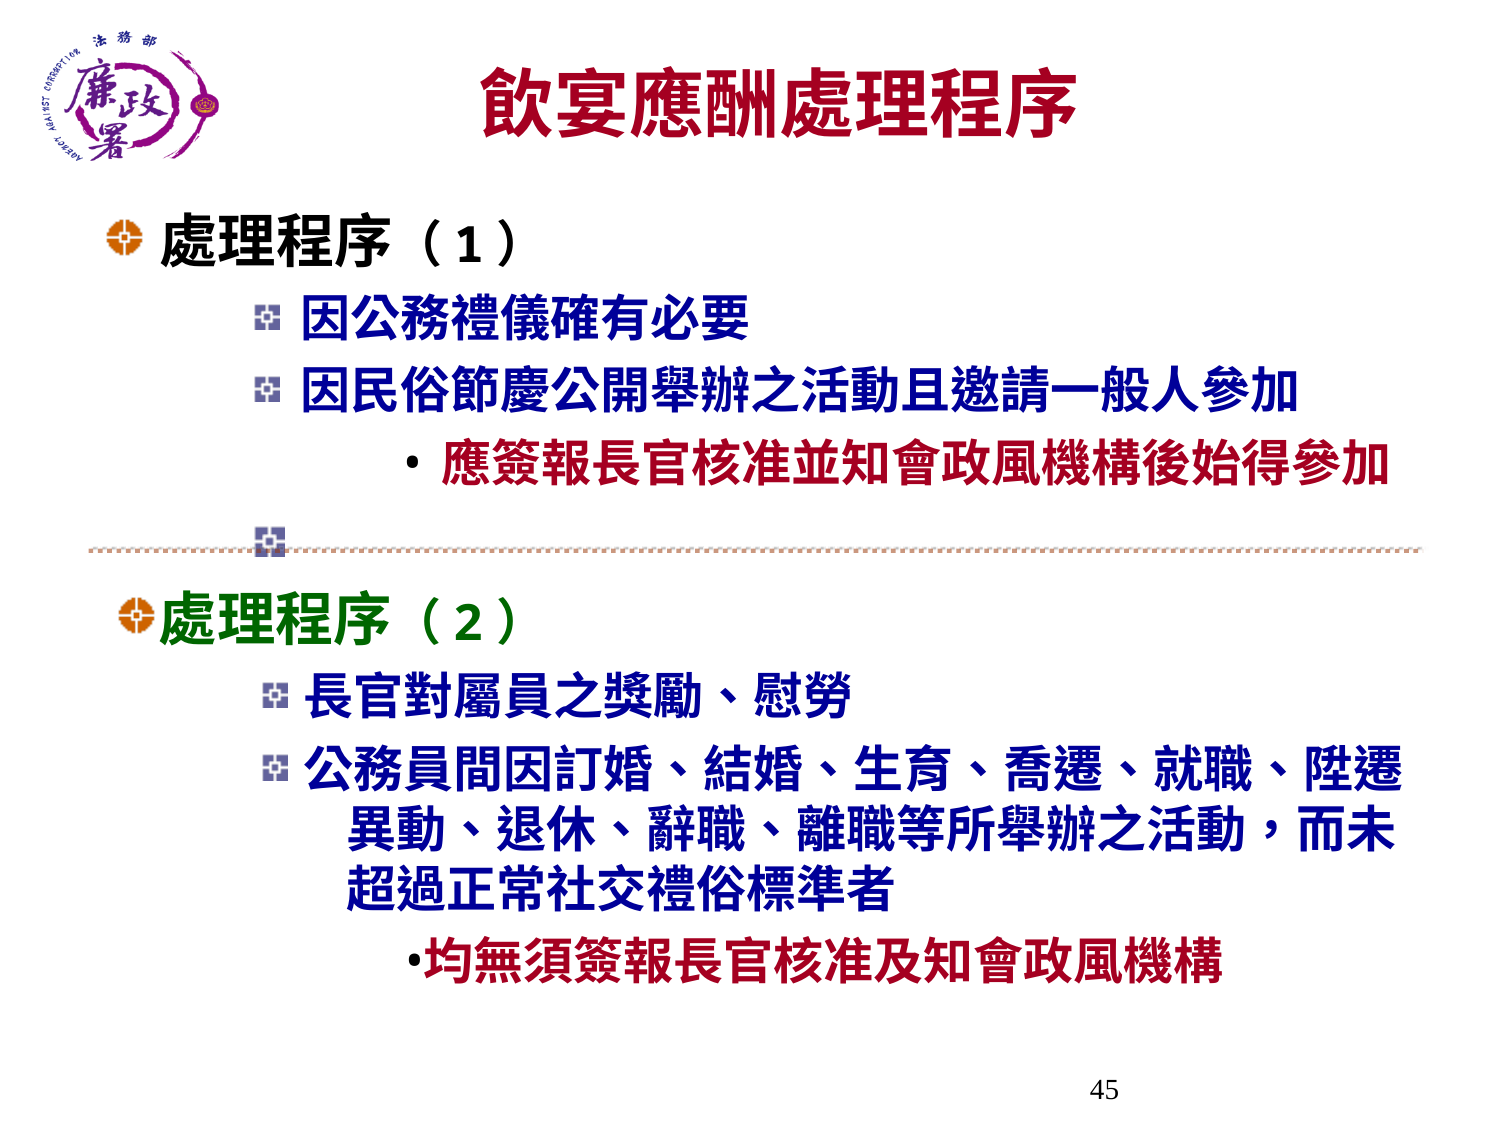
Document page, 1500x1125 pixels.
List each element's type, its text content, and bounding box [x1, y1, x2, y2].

text_box [1074, 1059, 1388, 1113]
text_box 處理程序（2） 長官對屬員之獎勵、慰勞 公務員間因訂婚、結婚、生育、喬遷、就職、陞遷異動、退休、辭職、離職等所舉辦之活動，而未超過正常社交禮俗標準者 均無須簽報長官核准及知會政風機構 [100, 574, 1423, 1059]
list 處理程序（1） 因公務禮儀確有必要 因民俗節慶公開舉辦之活動且邀請一般人參加 應簽報長官核准並知會政風機構後始得參加 [88, 196, 1436, 528]
text_box 飲宴應酬處理程序 [194, 42, 1365, 161]
